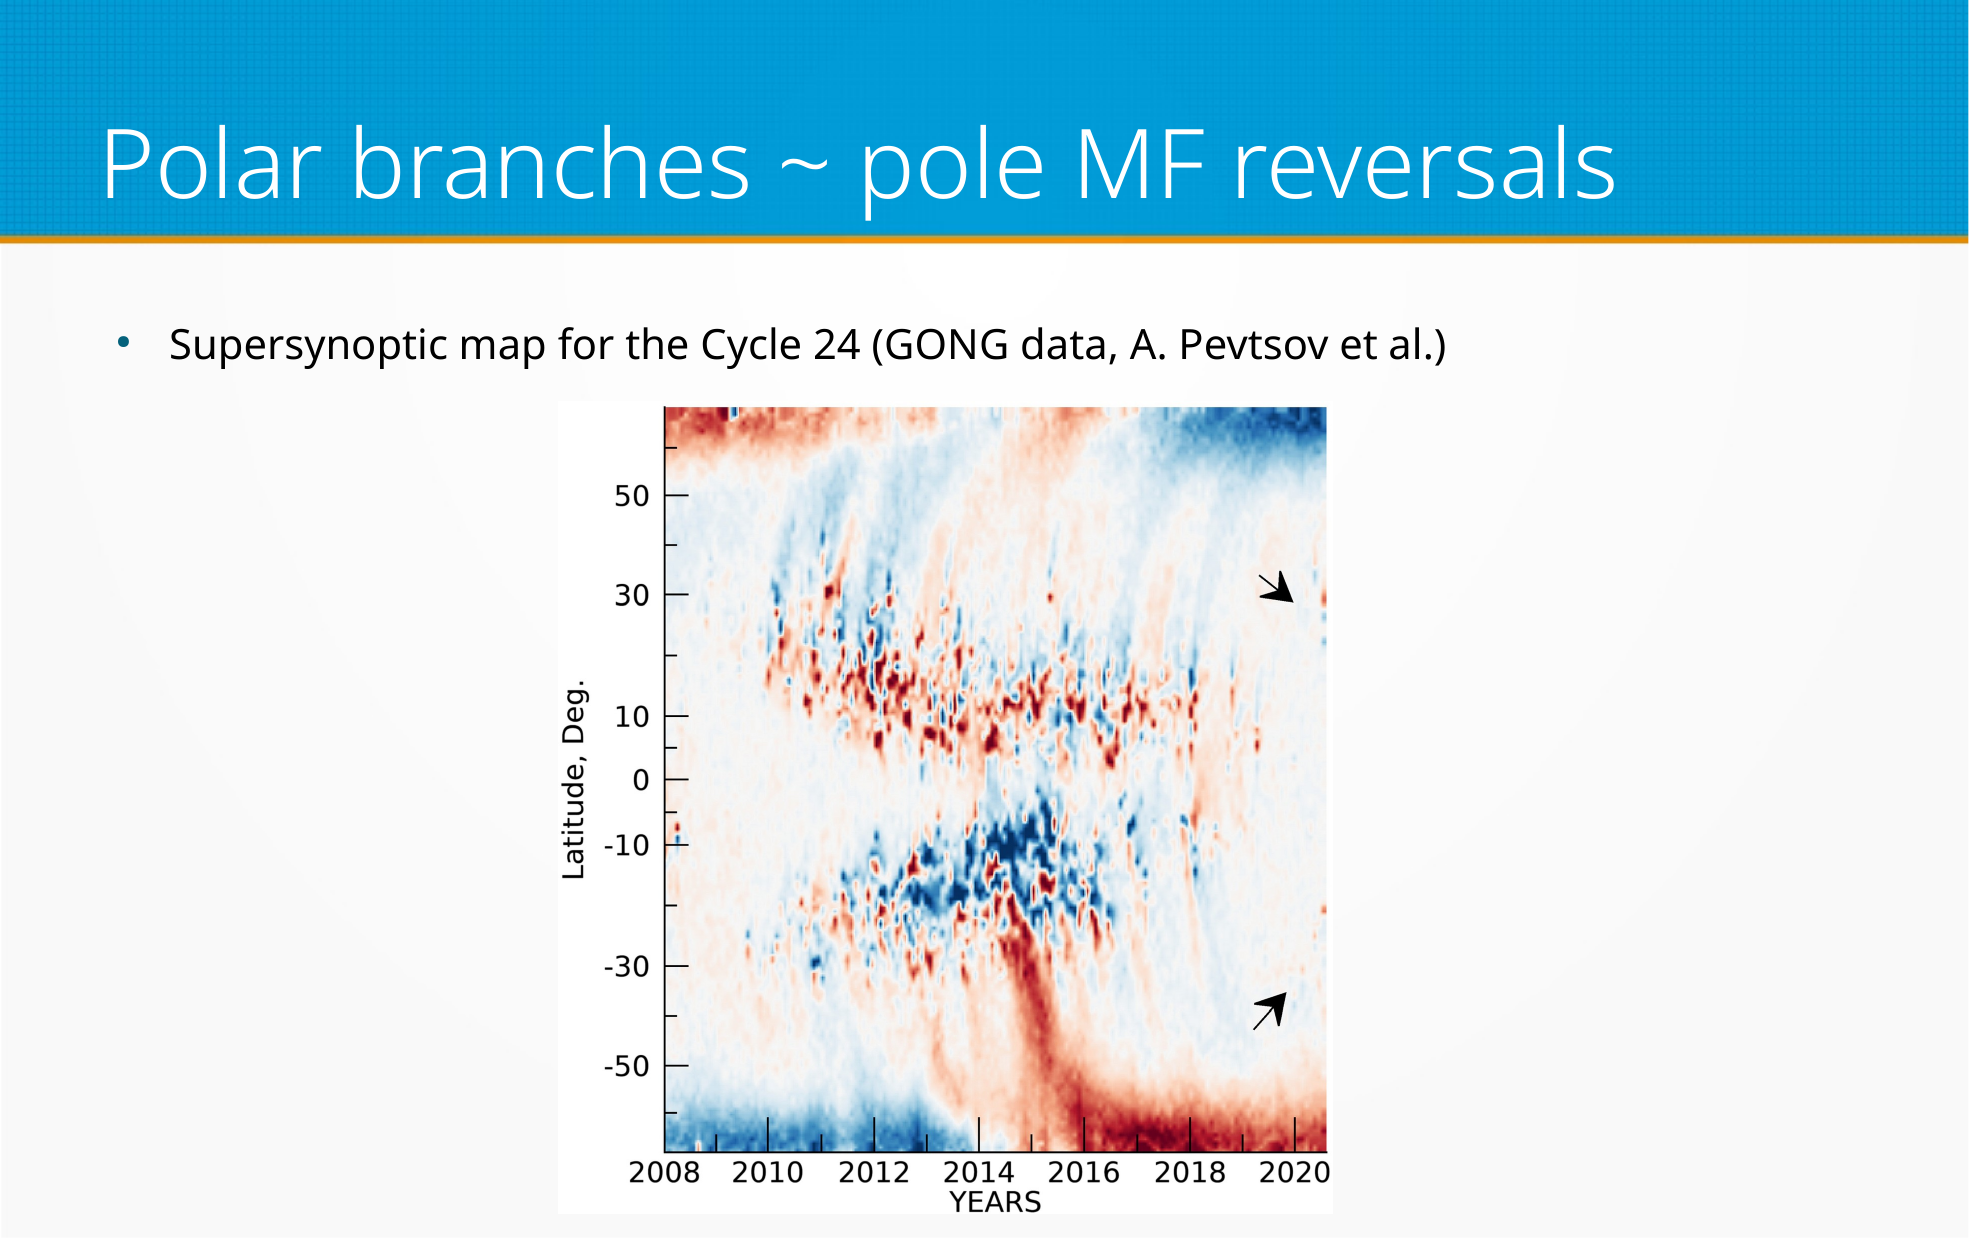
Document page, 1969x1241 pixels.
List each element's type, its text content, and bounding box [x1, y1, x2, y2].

title Polar branches ~ pole MF reversals [98, 19, 1870, 227]
list Supersynoptic map for the Cycle 24 (GONG data, A. Pevtsov et al.) [98, 315, 1861, 1081]
picture [0, 233, 1969, 1241]
